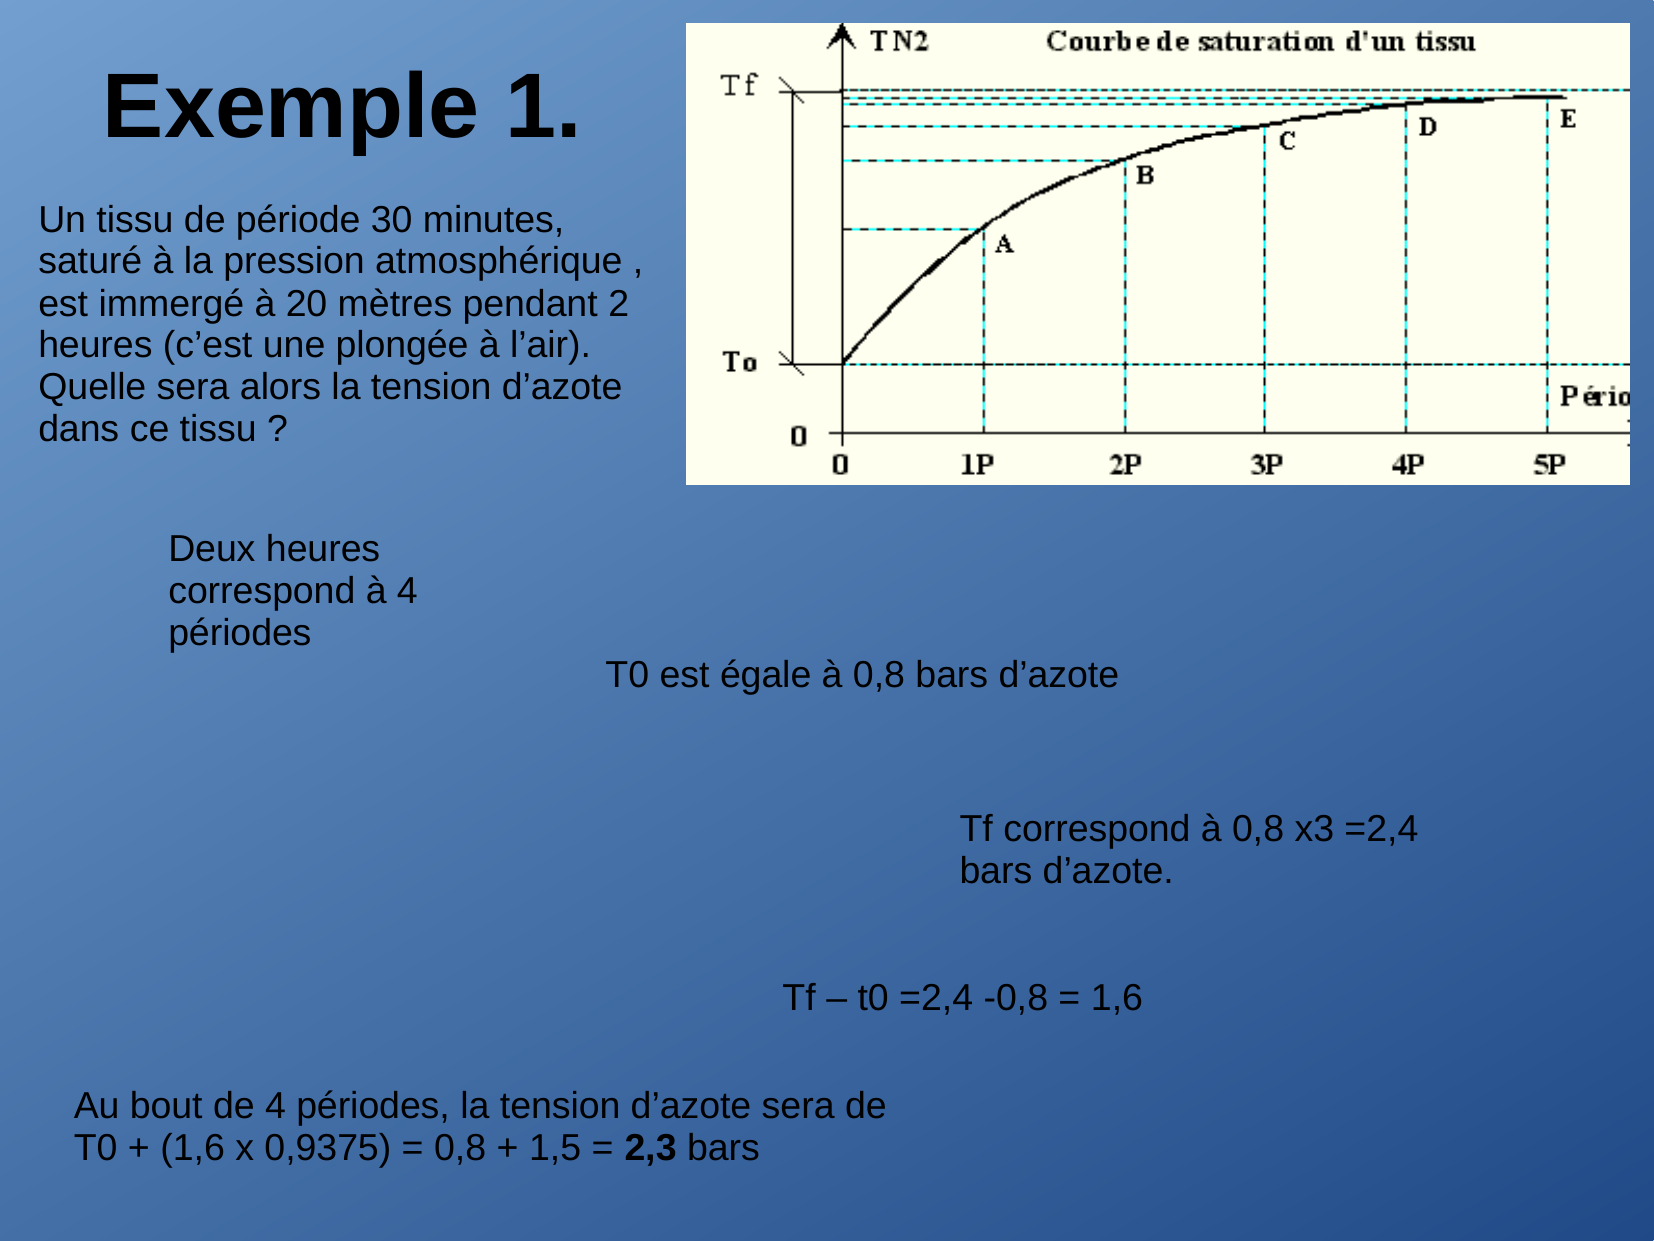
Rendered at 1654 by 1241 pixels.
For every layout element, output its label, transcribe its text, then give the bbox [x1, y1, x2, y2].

picture [686, 23, 1630, 485]
text_box Deux heures correspond à 4 périodes [153, 519, 438, 661]
text_box Un tissu de période 30 minutes, saturé à la pression atmosphérique , est immergé à 20 mètres pendant 2 heures (c’est une plongée à l’air). Quelle sera alors la tension d’azote dans ce tissu ? [23, 190, 662, 497]
text_box Tf correspond à 0,8 x3 =2,4 bars d’azote. [944, 799, 1465, 899]
text_box T0 est égale à 0,8 bars d’azote [590, 646, 1158, 745]
text_box Au bout de 4 périodes, la tension d’azote sera de T0 + (1,6 x 0,9375) = 0,8 + 1,5 = 2,3 bars [59, 1077, 922, 1217]
text_box Tf – t0 =2,4 -0,8 = 1,6 [767, 968, 1229, 1026]
title Exemple 1. [23, 23, 662, 189]
